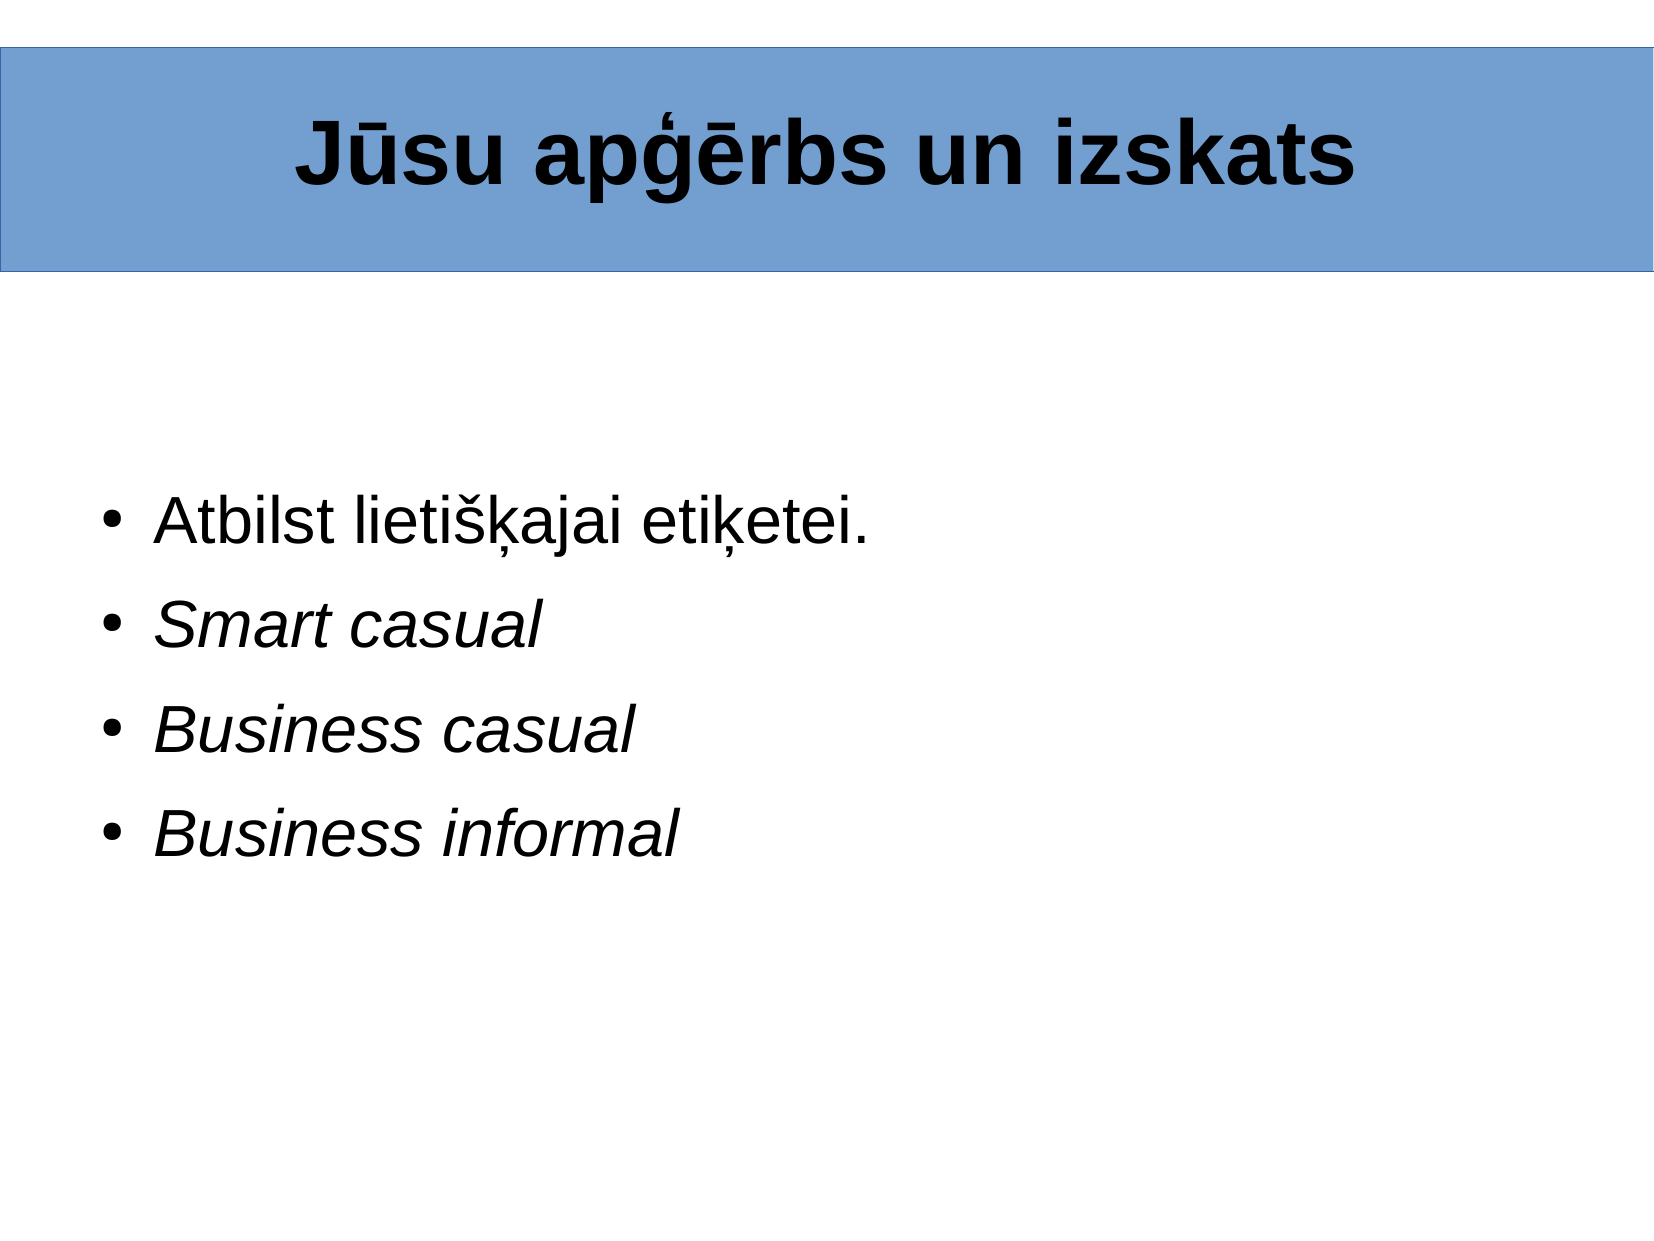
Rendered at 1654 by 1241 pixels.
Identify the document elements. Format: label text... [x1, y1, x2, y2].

text_box [0, 47, 1654, 272]
title Jūsu apģērbs un izskats [82, 49, 1571, 257]
list Atbilst lietišķajai etiķetei. Smart casual Business casual Business informal [82, 378, 1619, 1099]
